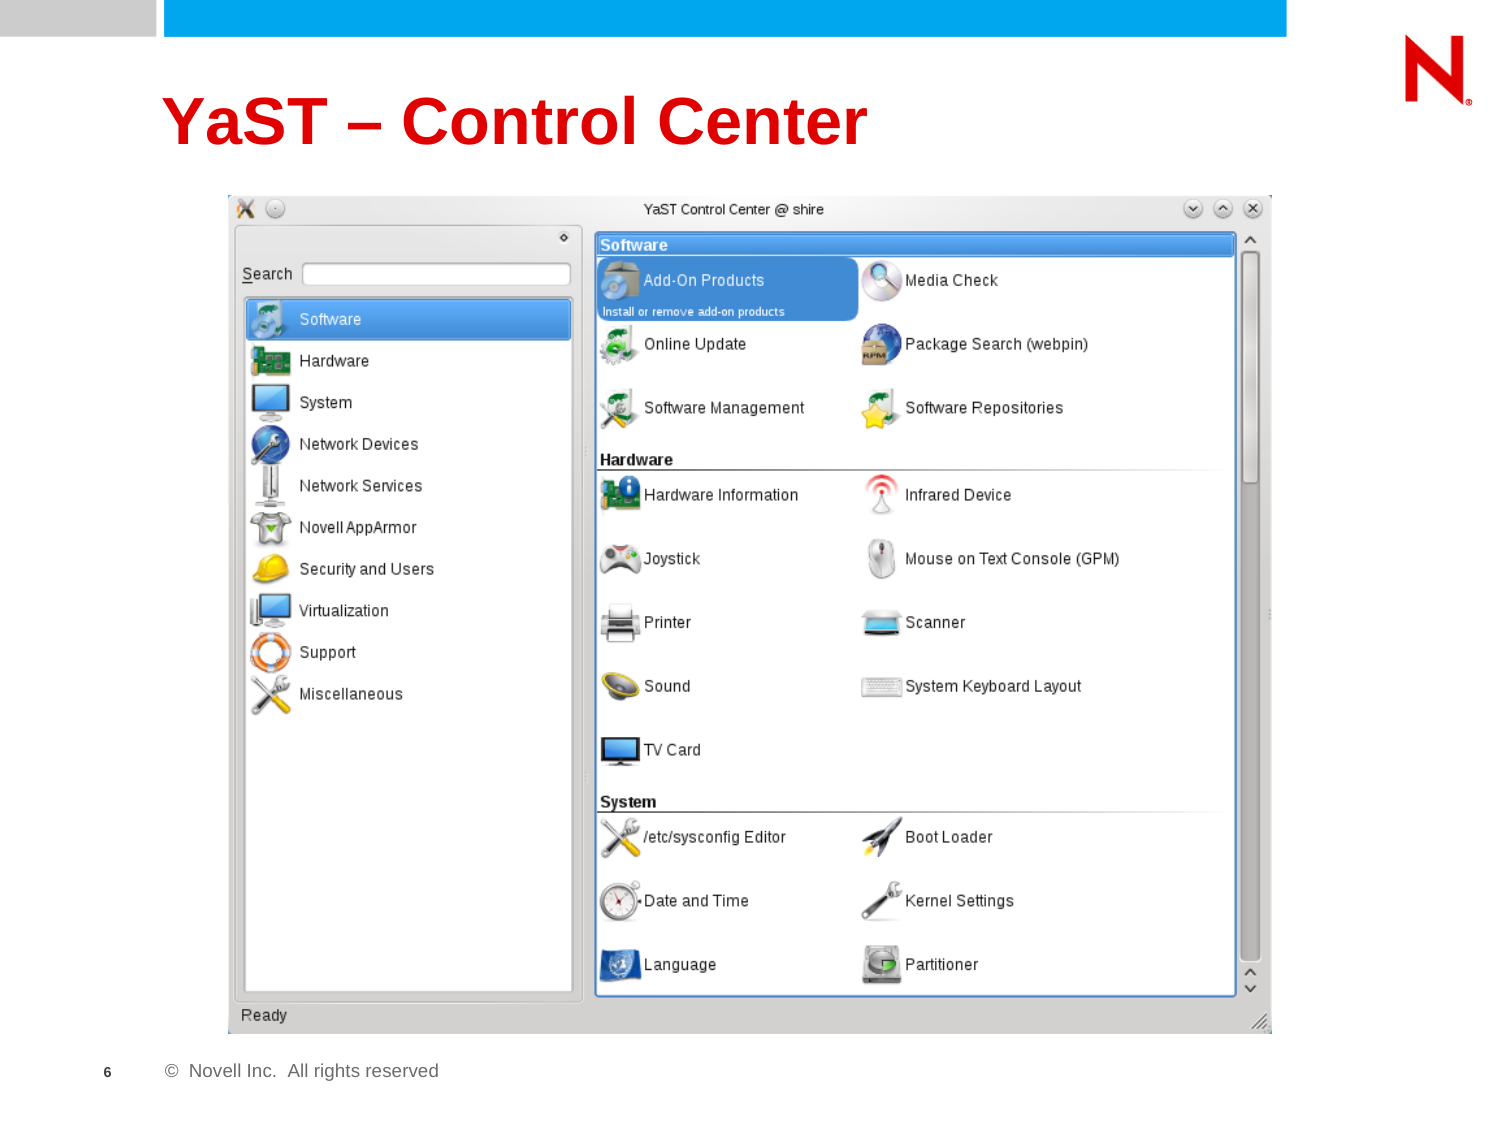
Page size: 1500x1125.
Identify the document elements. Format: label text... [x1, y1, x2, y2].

picture [1403, 32, 1473, 107]
picture [228, 195, 1272, 1034]
title YaST – Control Center [161, 41, 1383, 205]
